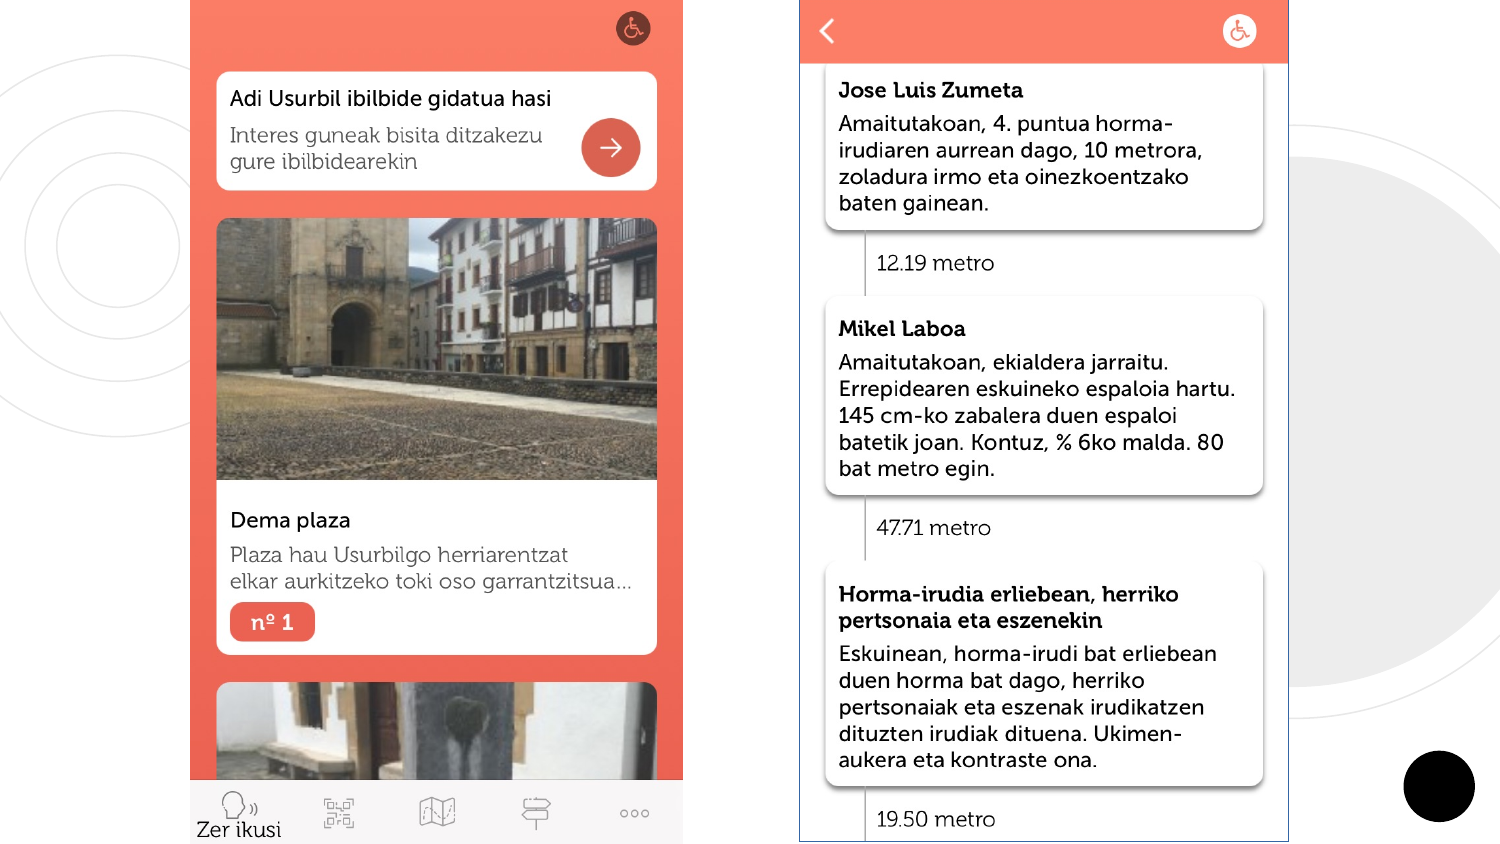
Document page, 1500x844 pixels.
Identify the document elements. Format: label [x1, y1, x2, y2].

picture [799, 0, 1289, 842]
picture [190, 0, 683, 844]
